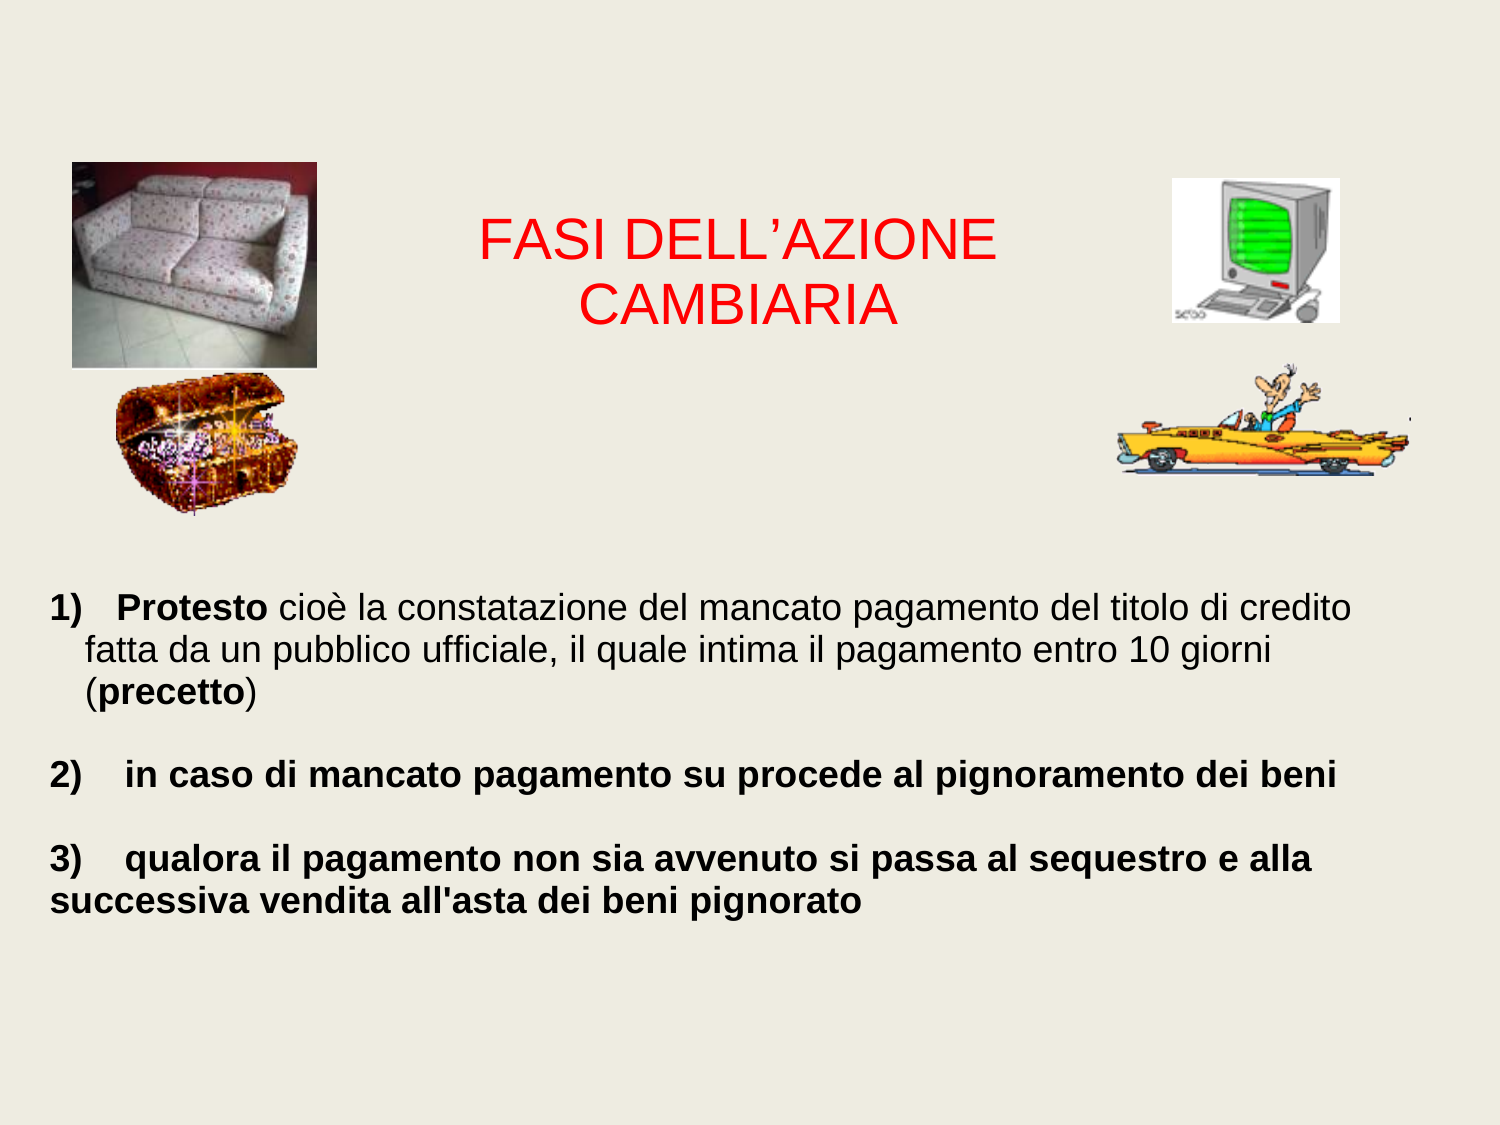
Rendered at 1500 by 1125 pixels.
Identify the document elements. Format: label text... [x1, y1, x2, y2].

picture [116, 371, 306, 516]
text_box Protesto cioè la constatazione del mancato pagamento del titolo di credito fatta da un pubblico ufficiale, il quale intima il pagamento entro 10 giorni (precetto) 2) in caso di mancato pagamento su procede al pignoramento dei beni 3) qualora il pagamento non sia avvenuto si passa al sequestro e alla successiva vendita all'asta dei beni pignorato [34, 579, 1434, 929]
picture [1116, 363, 1411, 476]
picture [1172, 178, 1340, 323]
picture [72, 162, 317, 370]
text_box FASI DELL’AZIONE CAMBIARIA [371, 199, 1106, 345]
